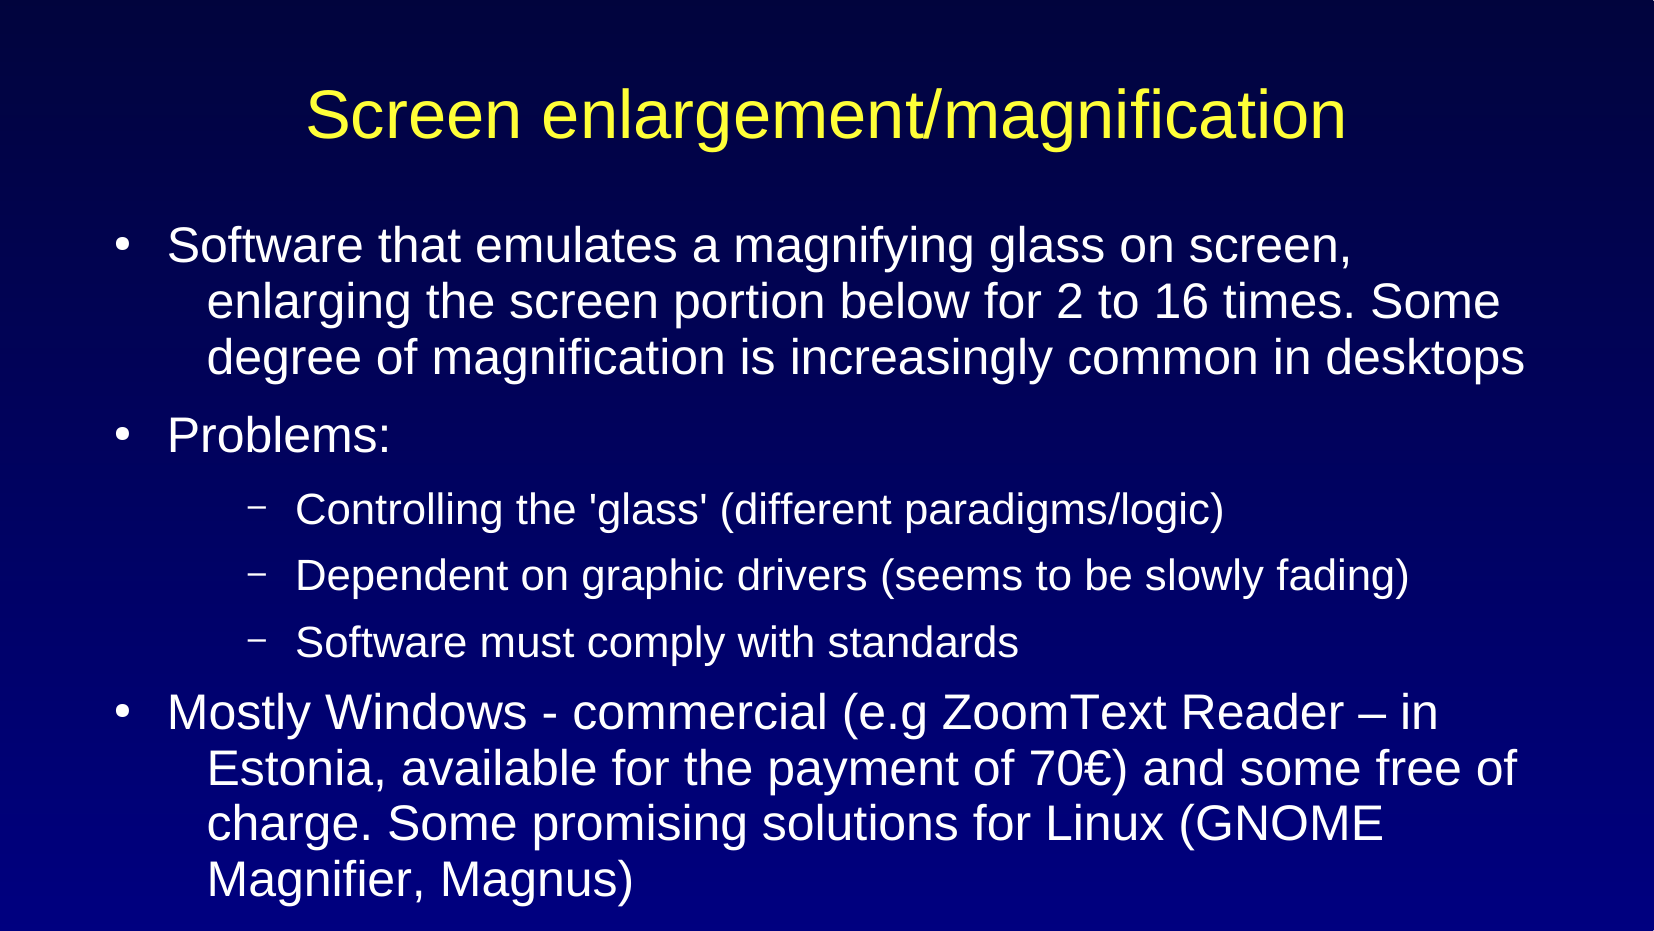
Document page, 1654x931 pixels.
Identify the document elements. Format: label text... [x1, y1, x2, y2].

list Software that emulates a magnifying glass on screen, enlarging the screen portion below for 2 to 16 times. Some degree of magnification is increasingly common in desktops Problems: Controlling the 'glass' (different paradigms/logic) Dependent on graphic drivers (seems to be slowly fading) Software must comply with standards Mostly Windows - commercial (e.g ZoomText Reader – in Estonia, available for the payment of 70€) and some free of charge. Some promising solutions for Linux (GNOME Magnifier, Magnus) [82, 217, 1571, 908]
title Screen enlargement/magnification [82, 37, 1571, 193]
